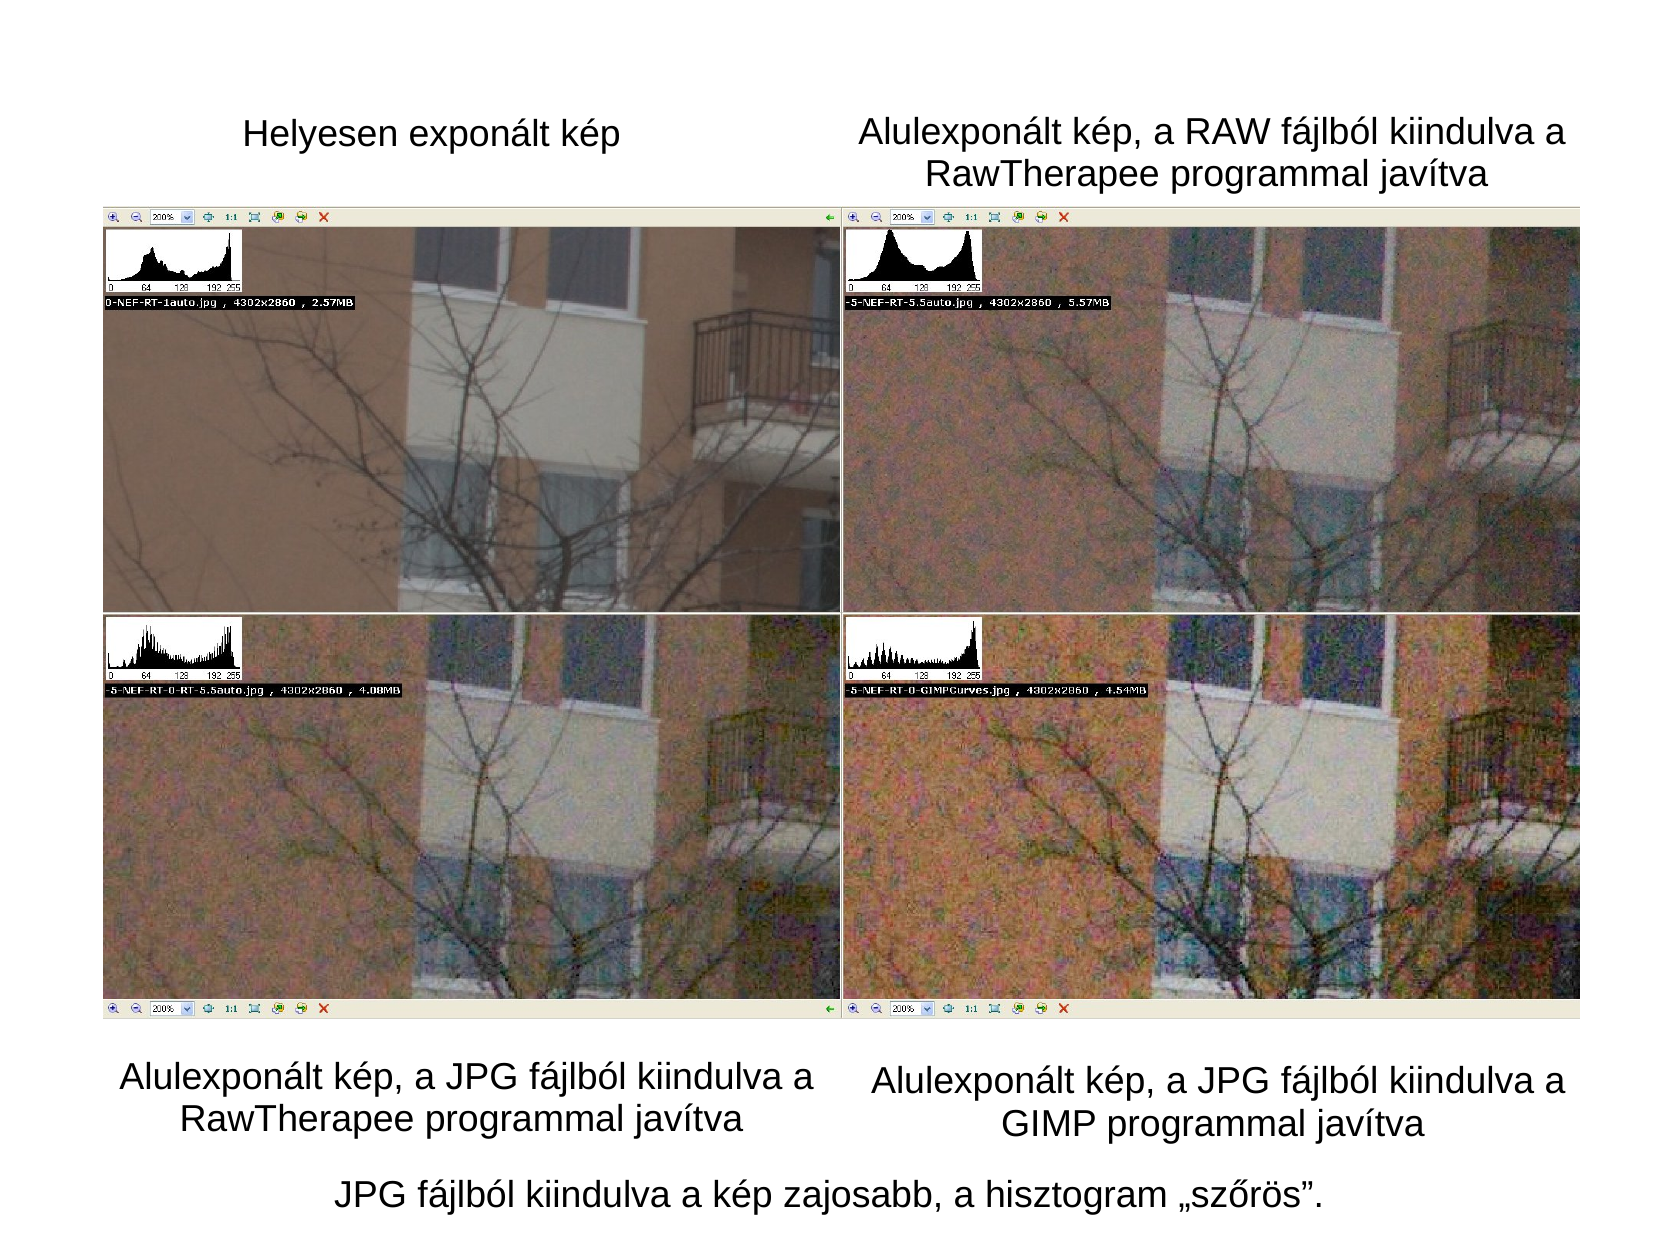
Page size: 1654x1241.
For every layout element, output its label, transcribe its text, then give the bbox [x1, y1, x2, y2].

text_box Alulexponált kép, a JPG fájlból kiindulva a RawTherapee programmal javítva [104, 1048, 829, 1148]
text_box Helyesen exponált kép [227, 105, 635, 163]
text_box Alulexponált kép, a JPG fájlból kiindulva a GIMP programmal javítva [856, 1052, 1581, 1152]
picture [103, 206, 1580, 1019]
text_box Alulexponált kép, a RAW fájlból kiindulva a RawTherapee programmal javítva [843, 103, 1581, 203]
text_box JPG fájlból kiindulva a kép zajosabb, a hisztogram „szőrös”. [319, 1166, 1340, 1224]
